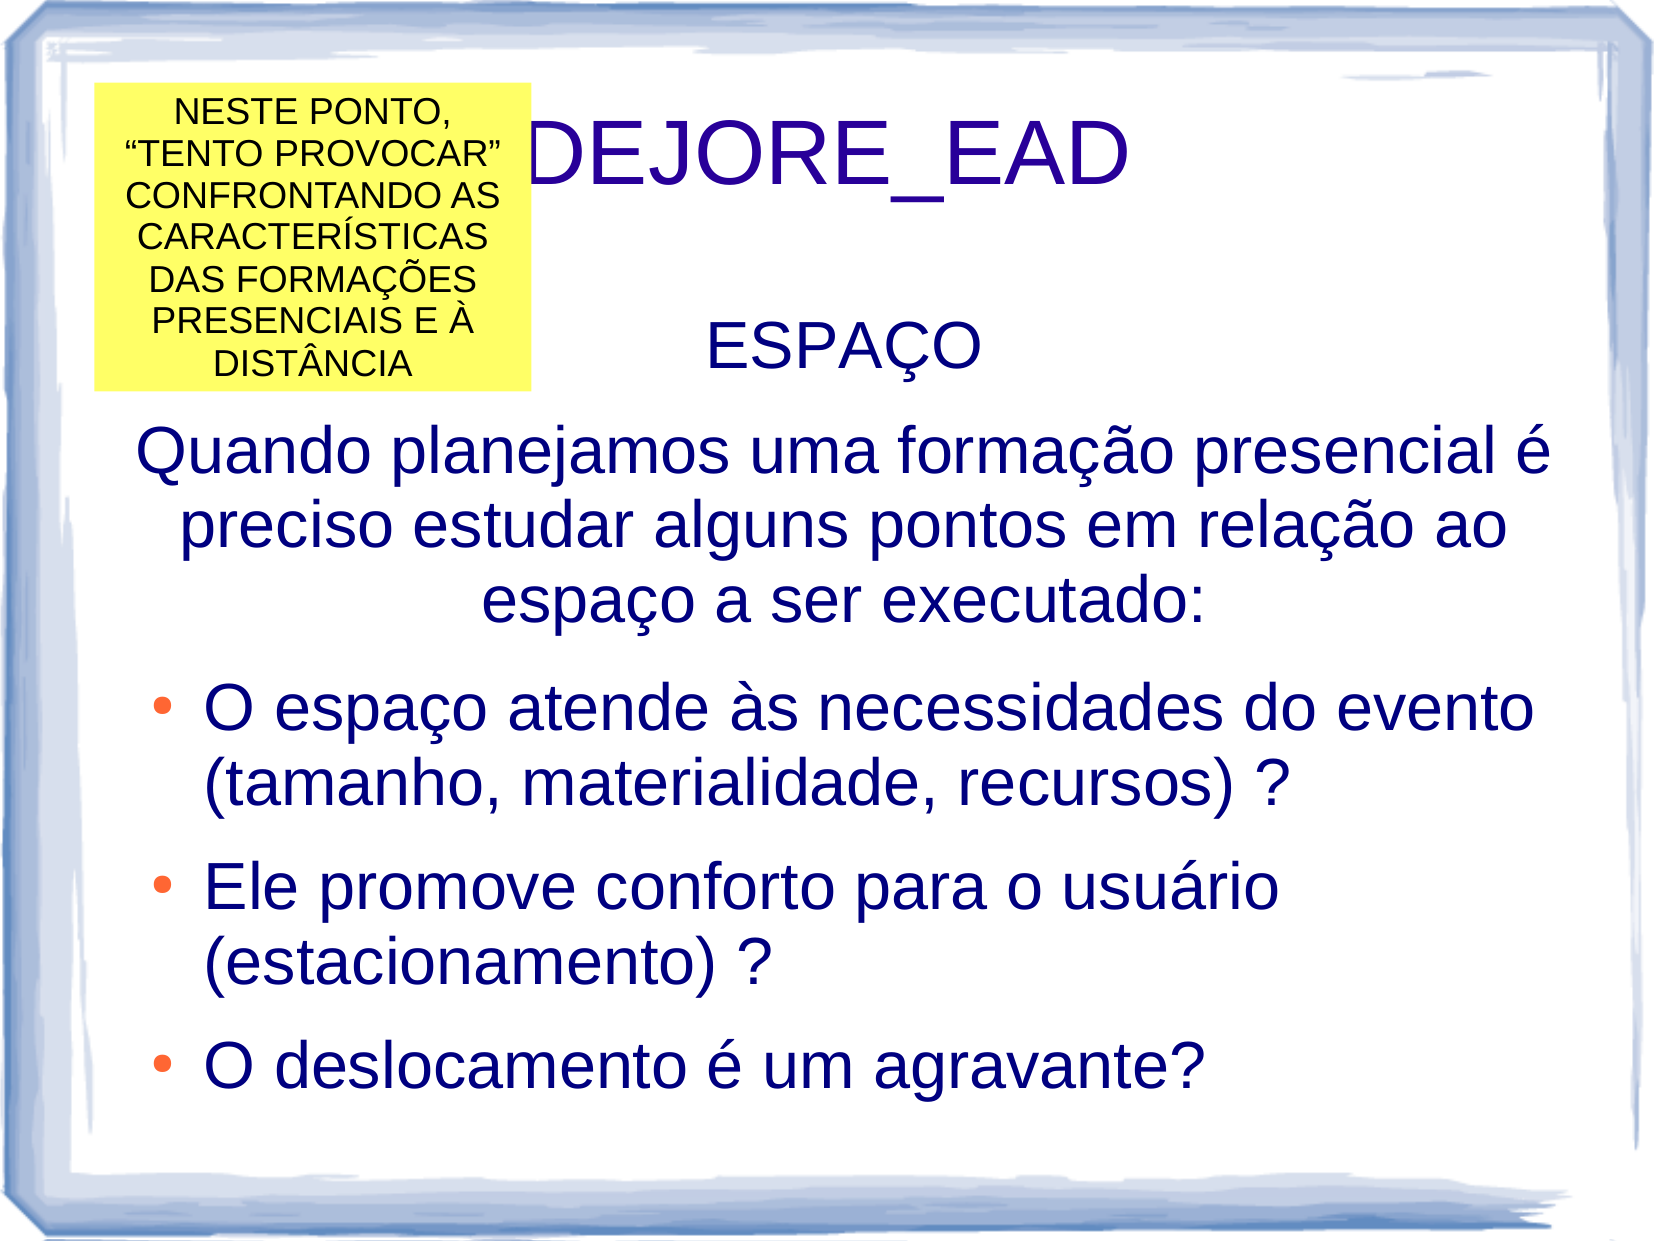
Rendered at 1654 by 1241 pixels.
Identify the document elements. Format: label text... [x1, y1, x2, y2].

text_box NESTE PONTO, “TENTO PROVOCAR” CONFRONTANDO AS CARACTERÍSTICAS DAS FORMAÇÕES PRESENCIAIS E À DISTÂNCIA [94, 82, 532, 392]
picture [0, 0, 1654, 1241]
list ESPAÇO Quando planejamos uma formação presencial é preciso estudar alguns pontos em relação ao espaço a ser executado: [118, 308, 1571, 638]
title DEJORE_EAD [82, 49, 1571, 257]
text_box O espaço atende às necessidades do evento (tamanho, materialidade, recursos) ? Ele promove conforto para o usuário (estacionamento) ? O deslocamento é um agravante? [118, 662, 1583, 1111]
